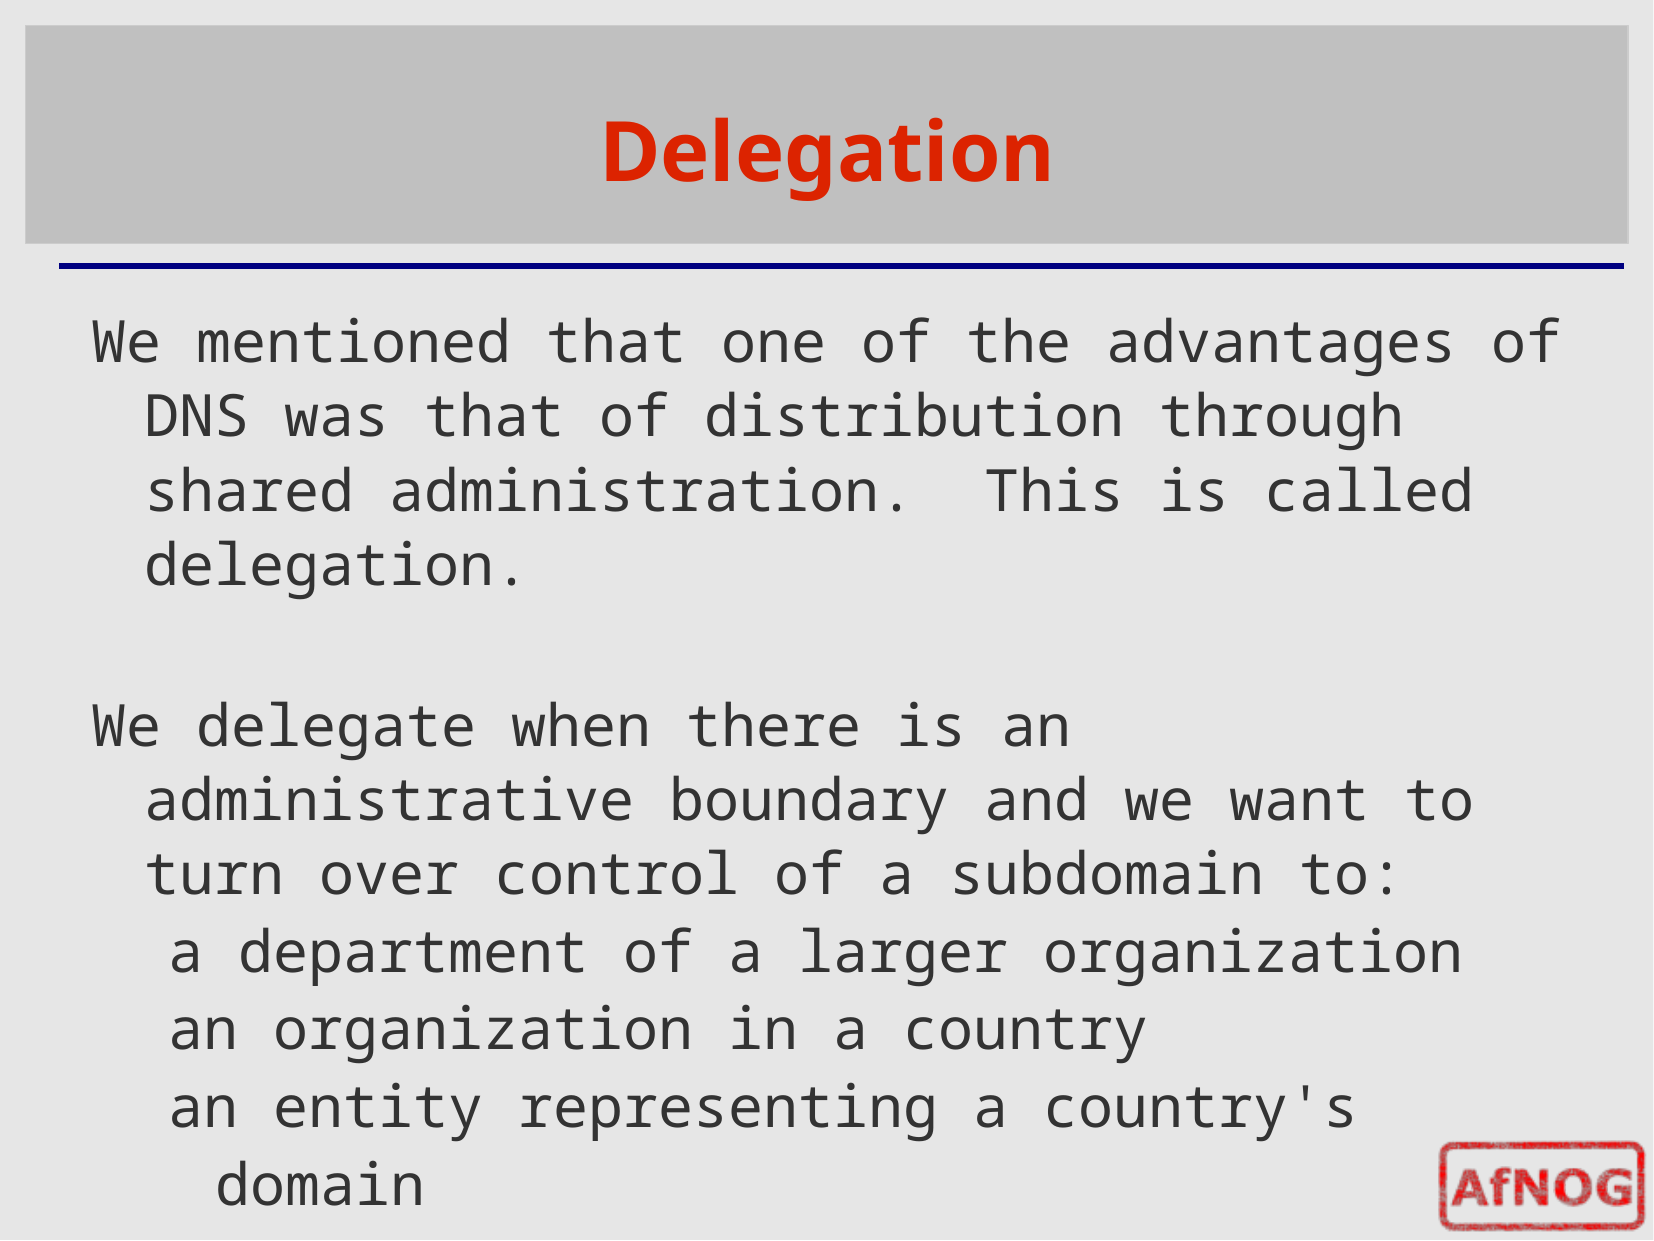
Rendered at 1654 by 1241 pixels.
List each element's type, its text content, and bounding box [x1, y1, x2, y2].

title Delegation [121, 46, 1534, 254]
picture [1437, 1139, 1648, 1235]
text_box We mentioned that one of the advantages of DNS was that of distribution through shared administration. This is called delegation. We delegate when there is an administrative boundary and we want to turn over control of a subdomain to: a department of a larger organization an organization in a country an entity representing a country's domain [59, 295, 1595, 1152]
